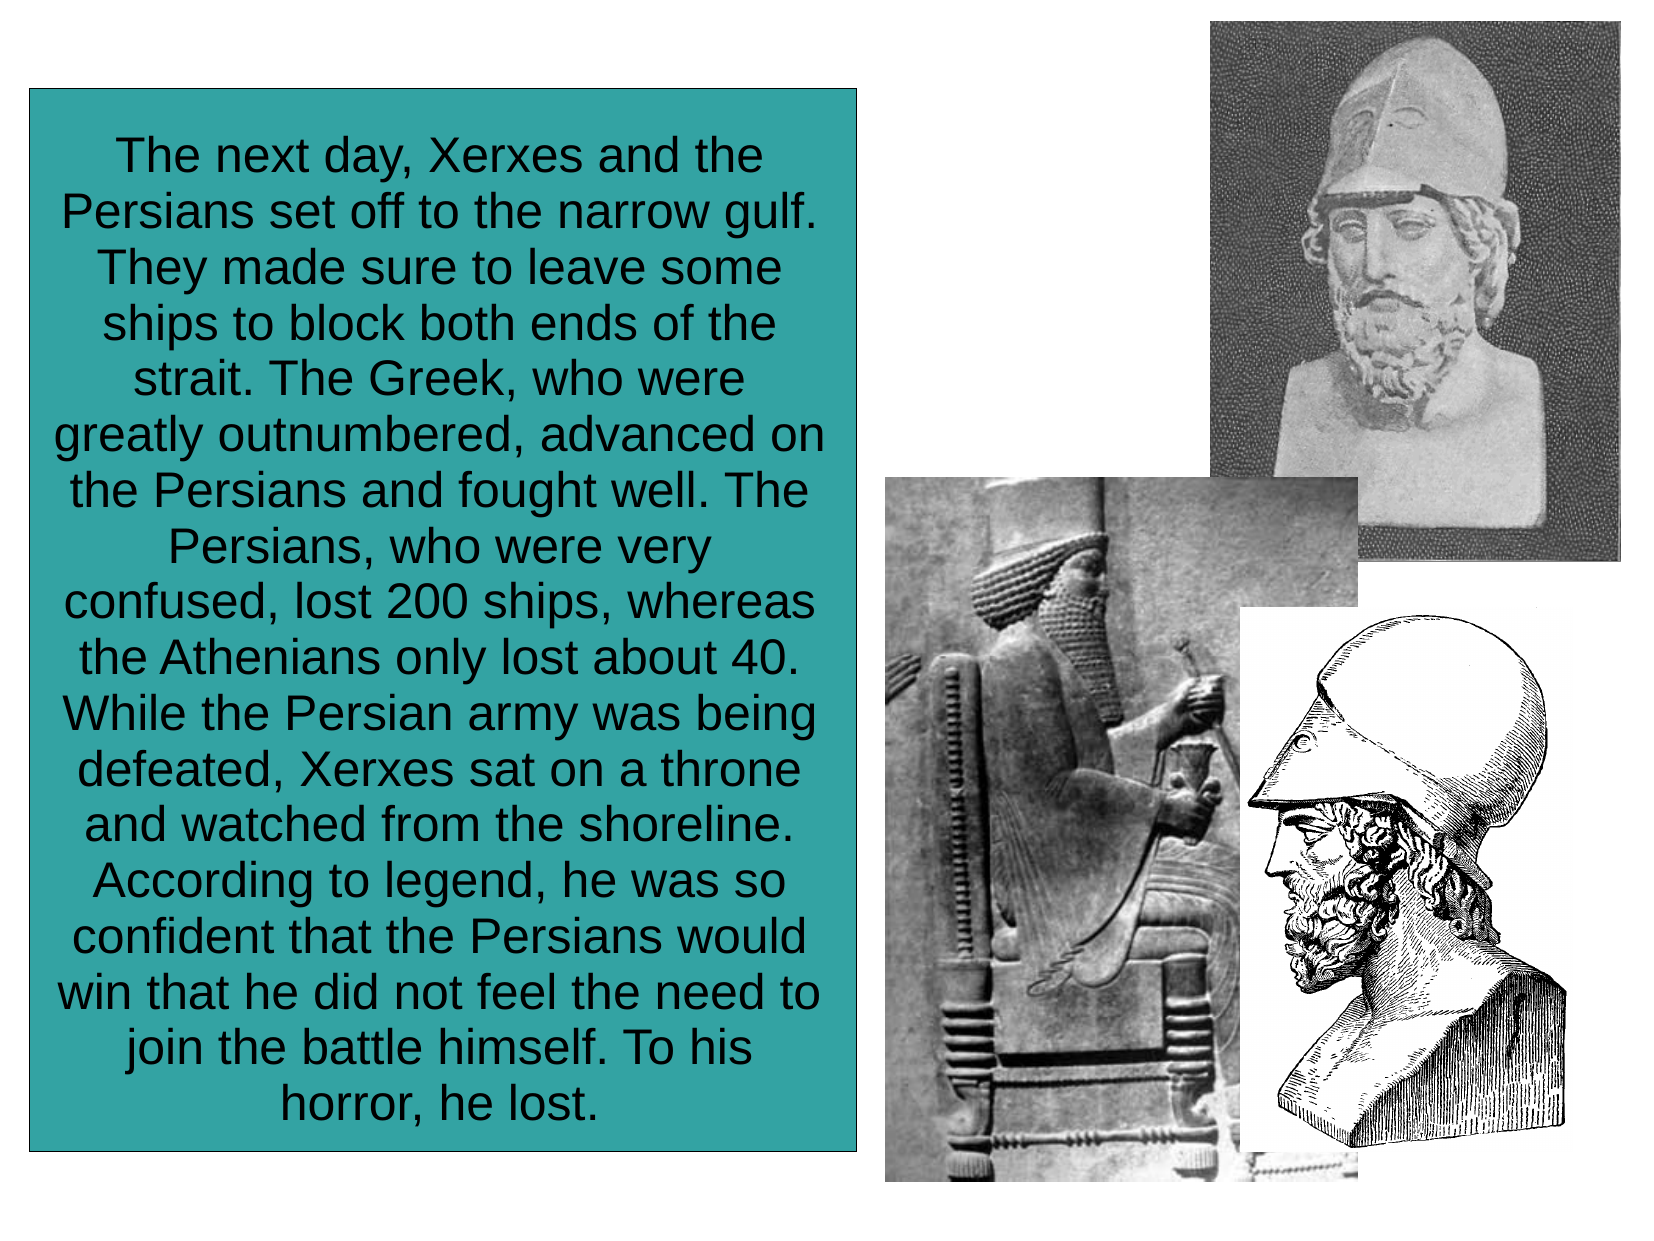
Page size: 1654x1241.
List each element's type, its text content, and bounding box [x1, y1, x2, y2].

subtitle The next day, Xerxes and the Persians set off to the narrow gulf. They made sure to leave some ships to block both ends of the strait. The Greek, who were greatly outnumbered, advanced on the Persians and fought well. The Persians, who were very confused, lost 200 ships, whereas the Athenians only lost about 40. While the Persian army was being defeated, Xerxes sat on a throne and watched from the shoreline. According to legend, he was so confident that the Persians would win that he did not feel the need to join the battle himself. To his horror, he lost. [53, 107, 827, 1152]
text_box [29, 88, 857, 1152]
picture [885, 21, 1621, 1182]
